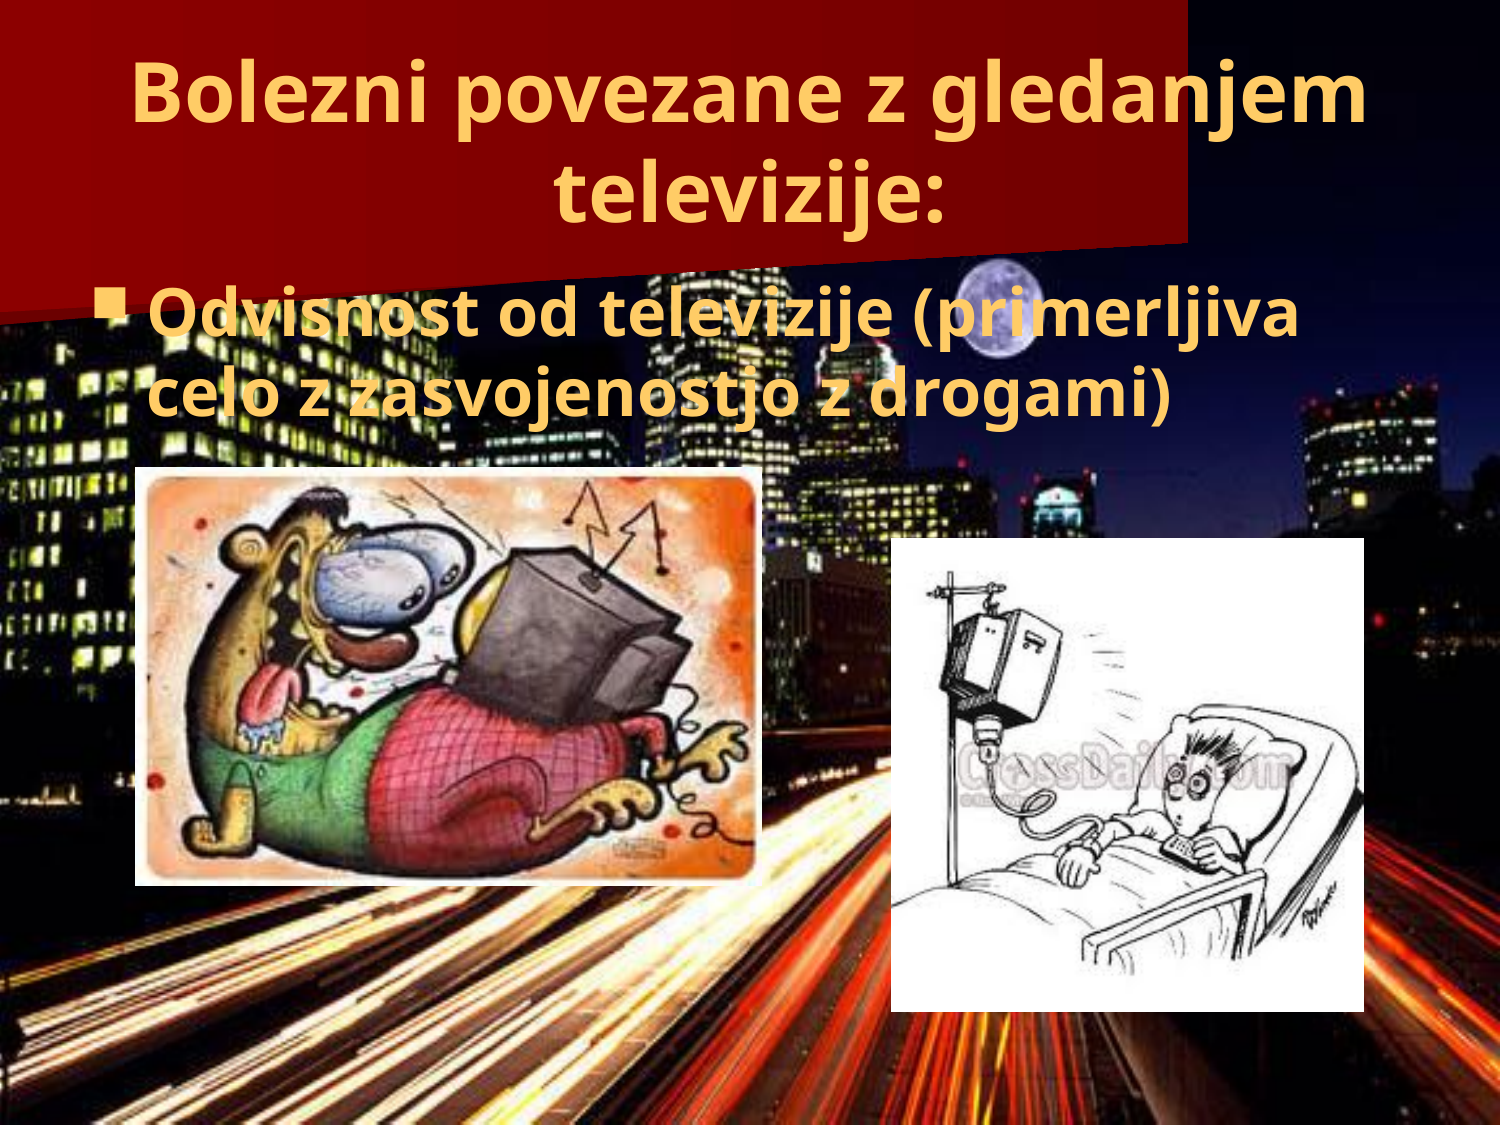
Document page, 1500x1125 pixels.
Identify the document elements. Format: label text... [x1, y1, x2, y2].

picture [0, 0, 1500, 1125]
list Odvisnost od televizije (primerljiva celo z zasvojenostjo z drogami) [75, 262, 1425, 1000]
picture [135, 467, 762, 886]
title Bolezni povezane z gledanjem televizije: [75, 45, 1425, 233]
